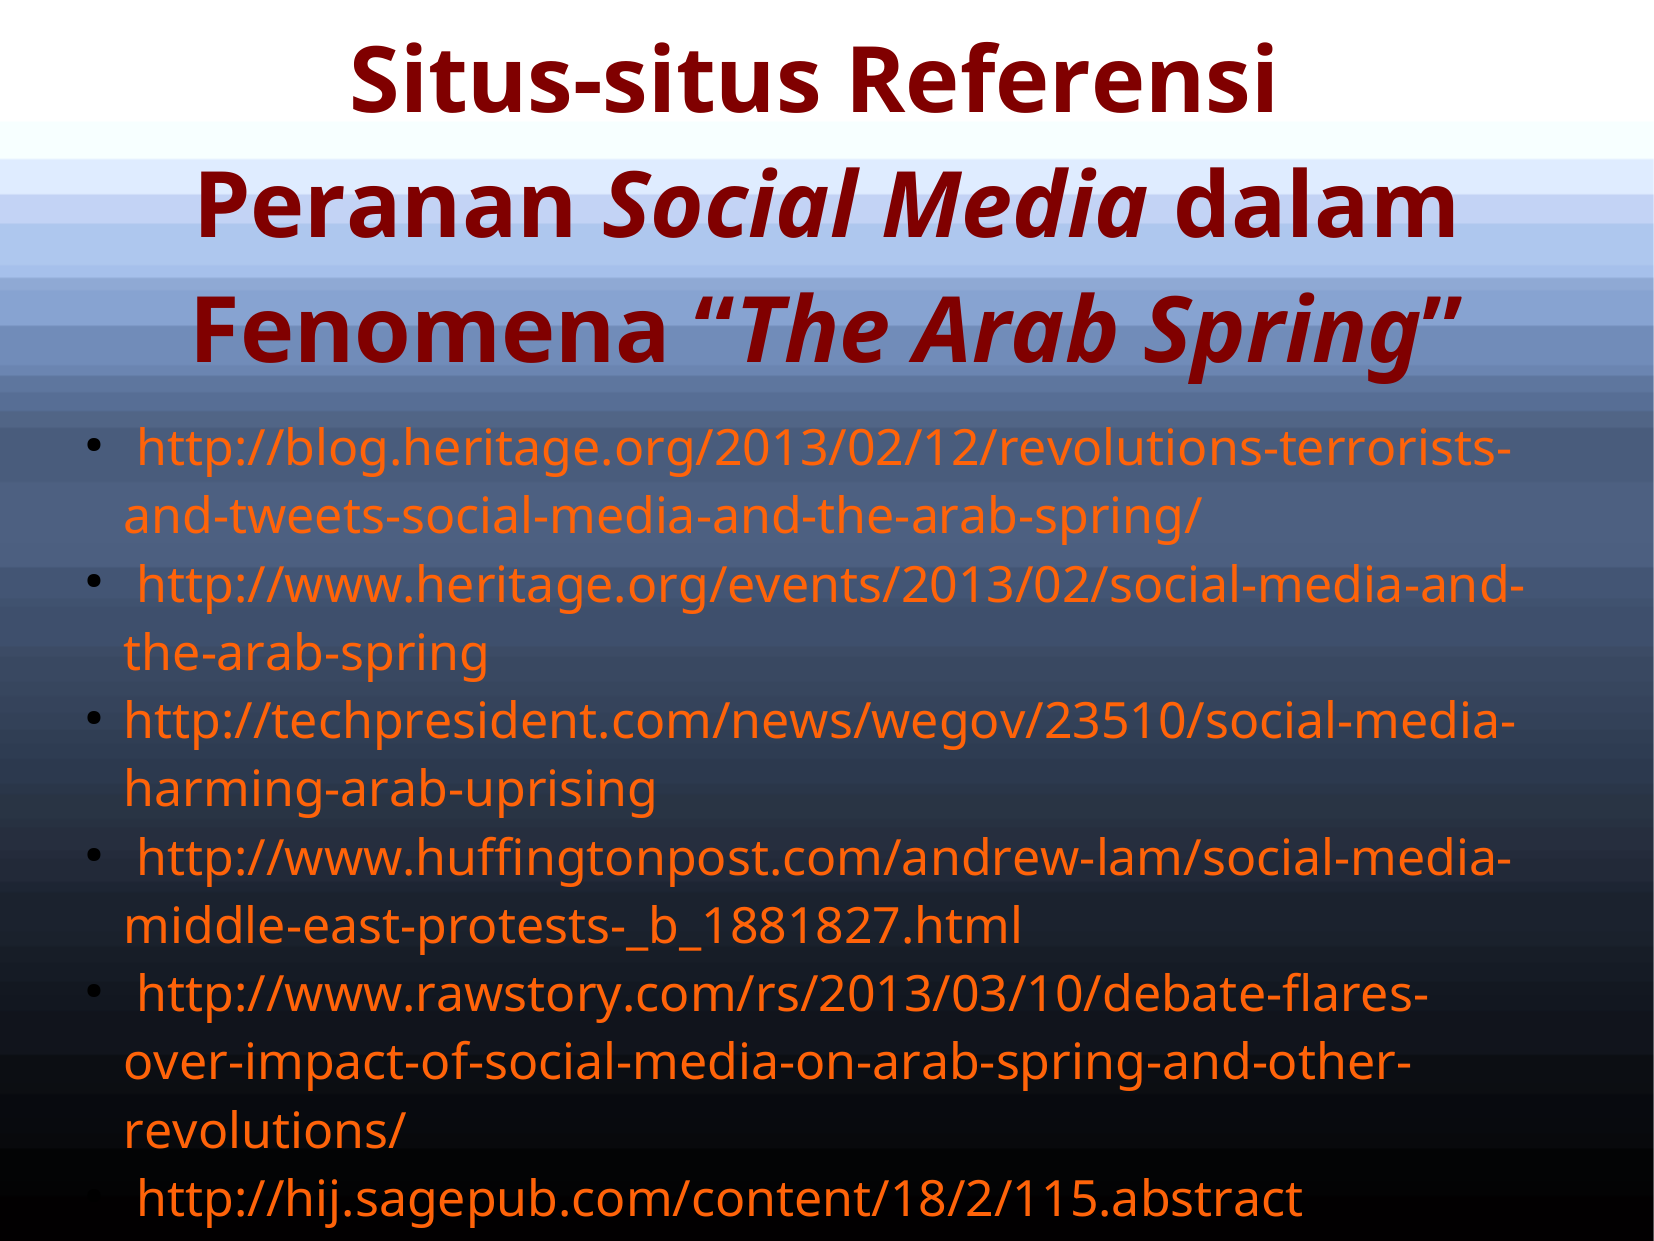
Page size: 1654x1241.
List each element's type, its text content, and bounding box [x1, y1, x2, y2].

picture [0, 0, 1654, 1241]
title Situs-situs Referensi Peranan Social Media dalam Fenomena “The Arab Spring” [82, 47, 1571, 356]
text_box http://blog.heritage.org/2013/02/12/revolutions-terrorists-and-tweets-social-media-and-the-arab-spring/ http://www.heritage.org/events/2013/02/social-media-and-the-arab-spring http://techpresident.com/news/wegov/23510/social-media-harming-arab-uprising http://www.huffingtonpost.com/andrew-lam/social-media-middle-east-protests-_b_1881827.html http://www.rawstory.com/rs/2013/03/10/debate-flares-over-impact-of-social-media-on-arab-spring-and-other-revolutions/ http://hij.sagepub.com/content/18/2/115.abstract [82, 461, 1538, 1182]
